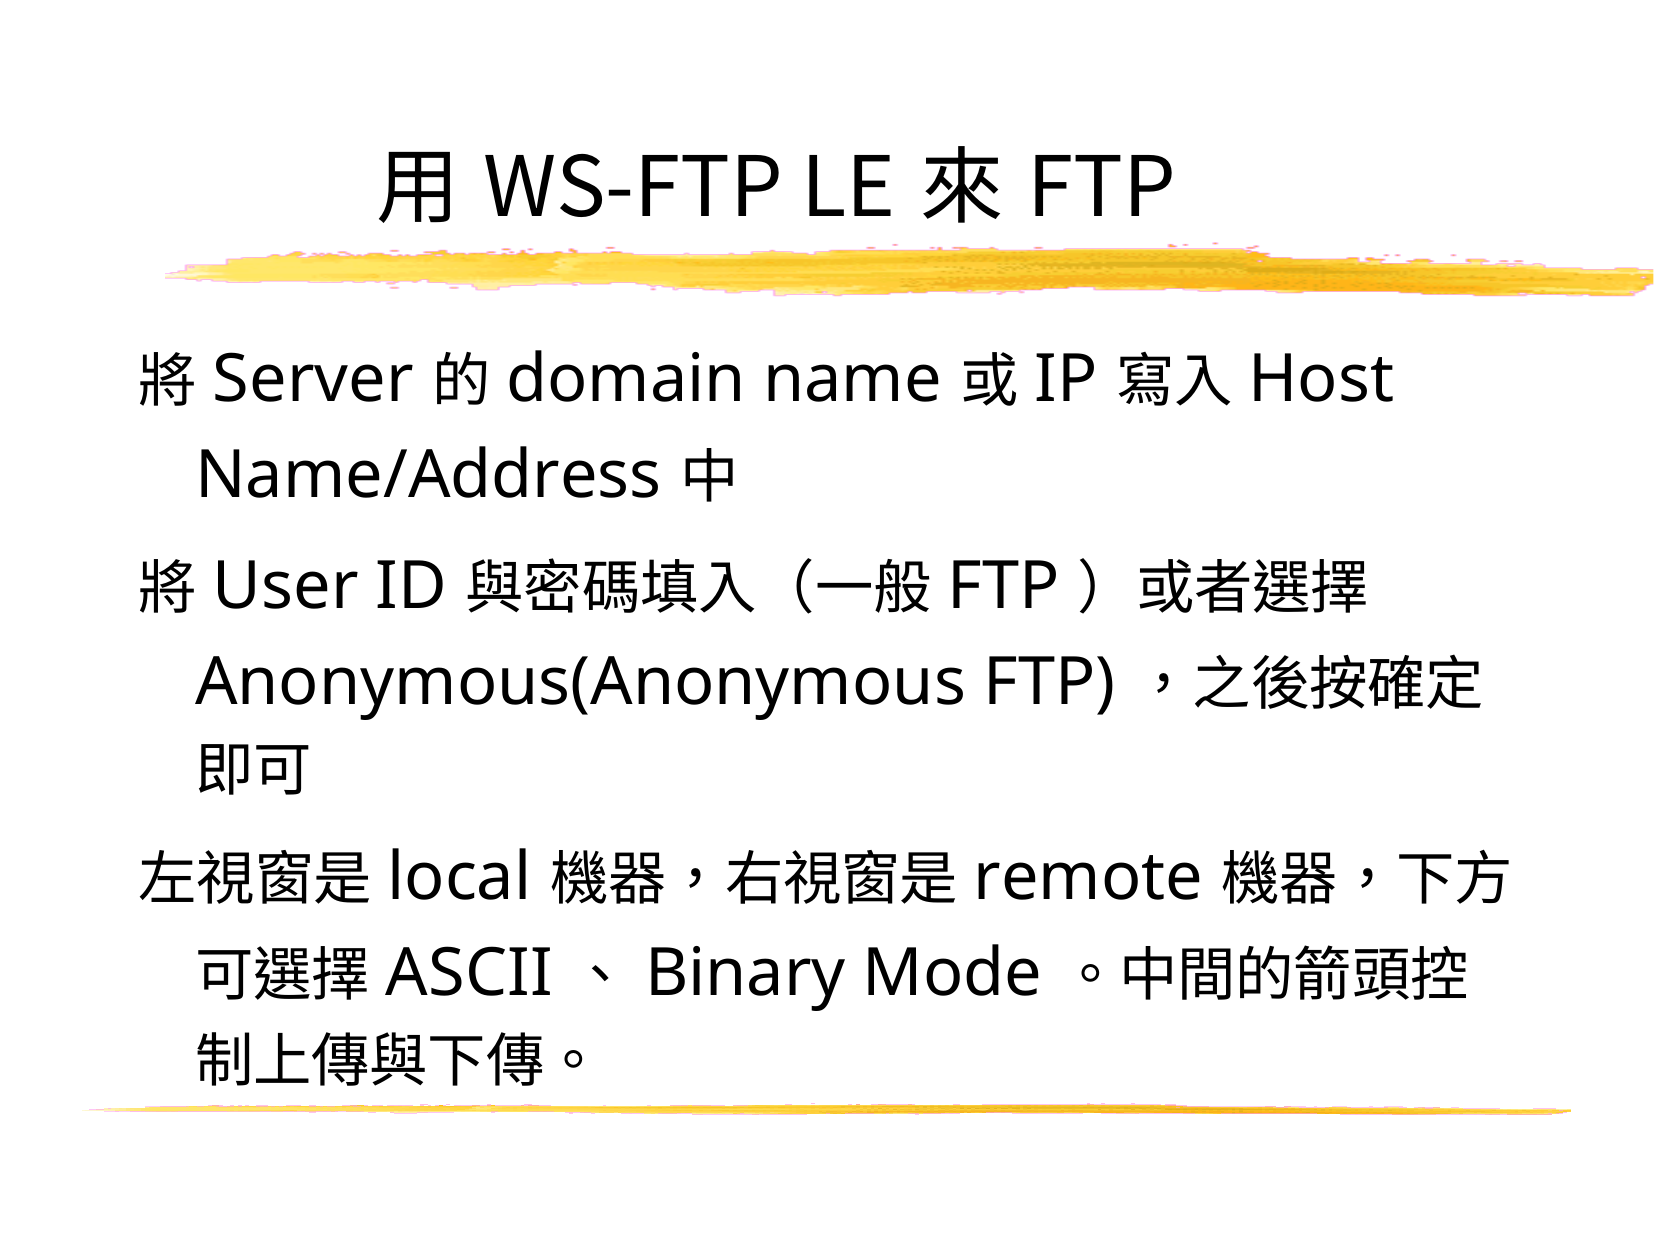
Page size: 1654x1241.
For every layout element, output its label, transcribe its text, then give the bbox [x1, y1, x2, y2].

picture [82, 1102, 1571, 1117]
list 將Server的domain name或IP寫入Host Name/Address中 將User ID與密碼填入（一般FTP）或者選擇Anonymous(Anonymous FTP)，之後按確定即可 左視窗是local機器，右視窗是remote機器，下方可選擇ASCII、Binary Mode。中間的箭頭控制上傳與下傳。 [124, 316, 1530, 1068]
title 用WS-FTP LE來FTP [73, 41, 1479, 249]
picture [165, 237, 1654, 308]
